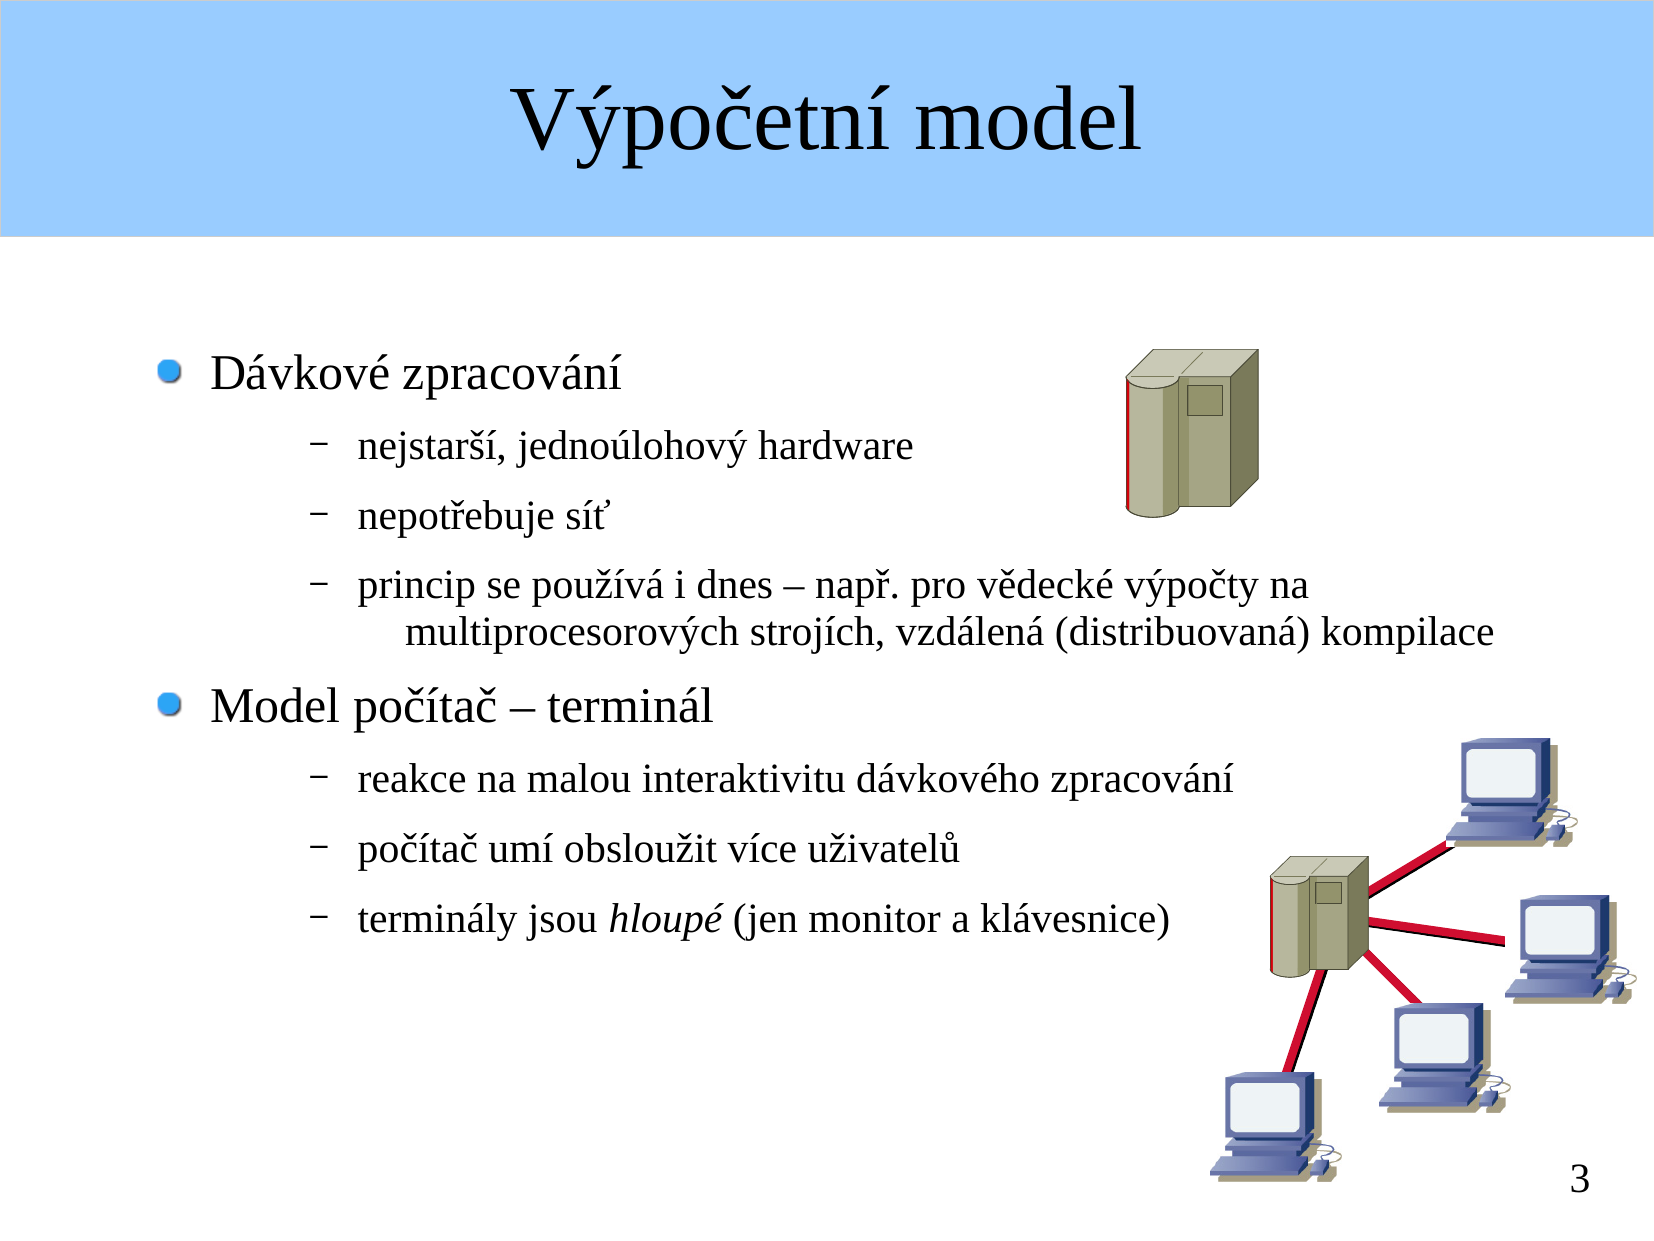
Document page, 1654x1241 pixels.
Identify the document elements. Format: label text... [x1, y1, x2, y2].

picture [1379, 895, 1637, 1113]
picture [1210, 1072, 1342, 1182]
title Výpočetní model [0, 0, 1654, 237]
list Dávkové zpracování nejstarší, jednoúlohový hardware nepotřebuje síť princip se používá i dnes – např. pro vědecké výpočty na multiprocesorových strojích, vzdálená (distribuovaná) kompilace Model počítač – terminál reakce na malou interaktivitu dávkového zpracování počítač umí obsloužit více uživatelů terminály jsou hloupé (jen monitor a klávesnice) [121, 344, 1534, 1182]
picture [1446, 738, 1578, 848]
picture [1125, 349, 1259, 518]
picture [1269, 856, 1369, 978]
